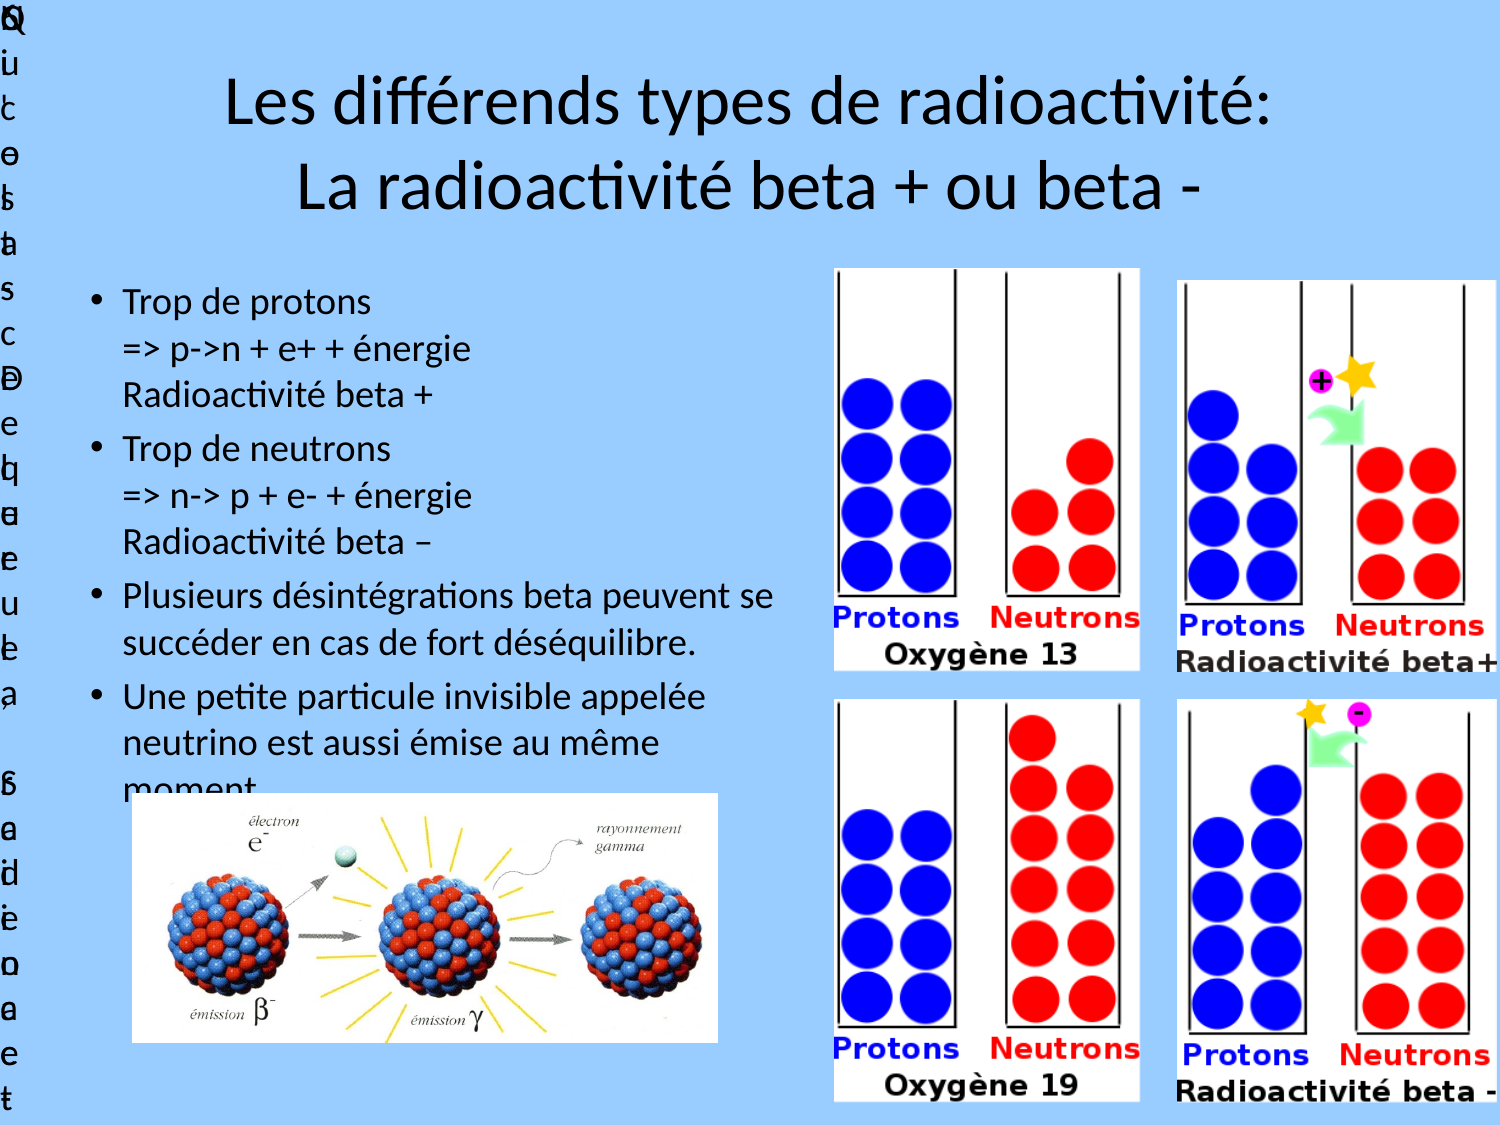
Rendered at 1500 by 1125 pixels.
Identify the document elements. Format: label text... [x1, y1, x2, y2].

picture [1177, 280, 1497, 672]
picture [132, 793, 718, 1043]
picture [1177, 699, 1497, 1103]
picture [834, 268, 1141, 672]
title Les différends types de radioactivité: La radioactivité beta + ou beta - [75, 45, 1425, 233]
list Trop de protons => p->n + e+ + énergie Radioactivité beta + Trop de neutrons => n-> p + e- + énergie Radioactivité beta – Plusieurs désintégrations beta peuvent se succéder en cas de fort déséquilibre. Une petite particule invisible appelée neutrino est aussi émise au même moment. [75, 268, 803, 819]
picture [834, 699, 1141, 1103]
